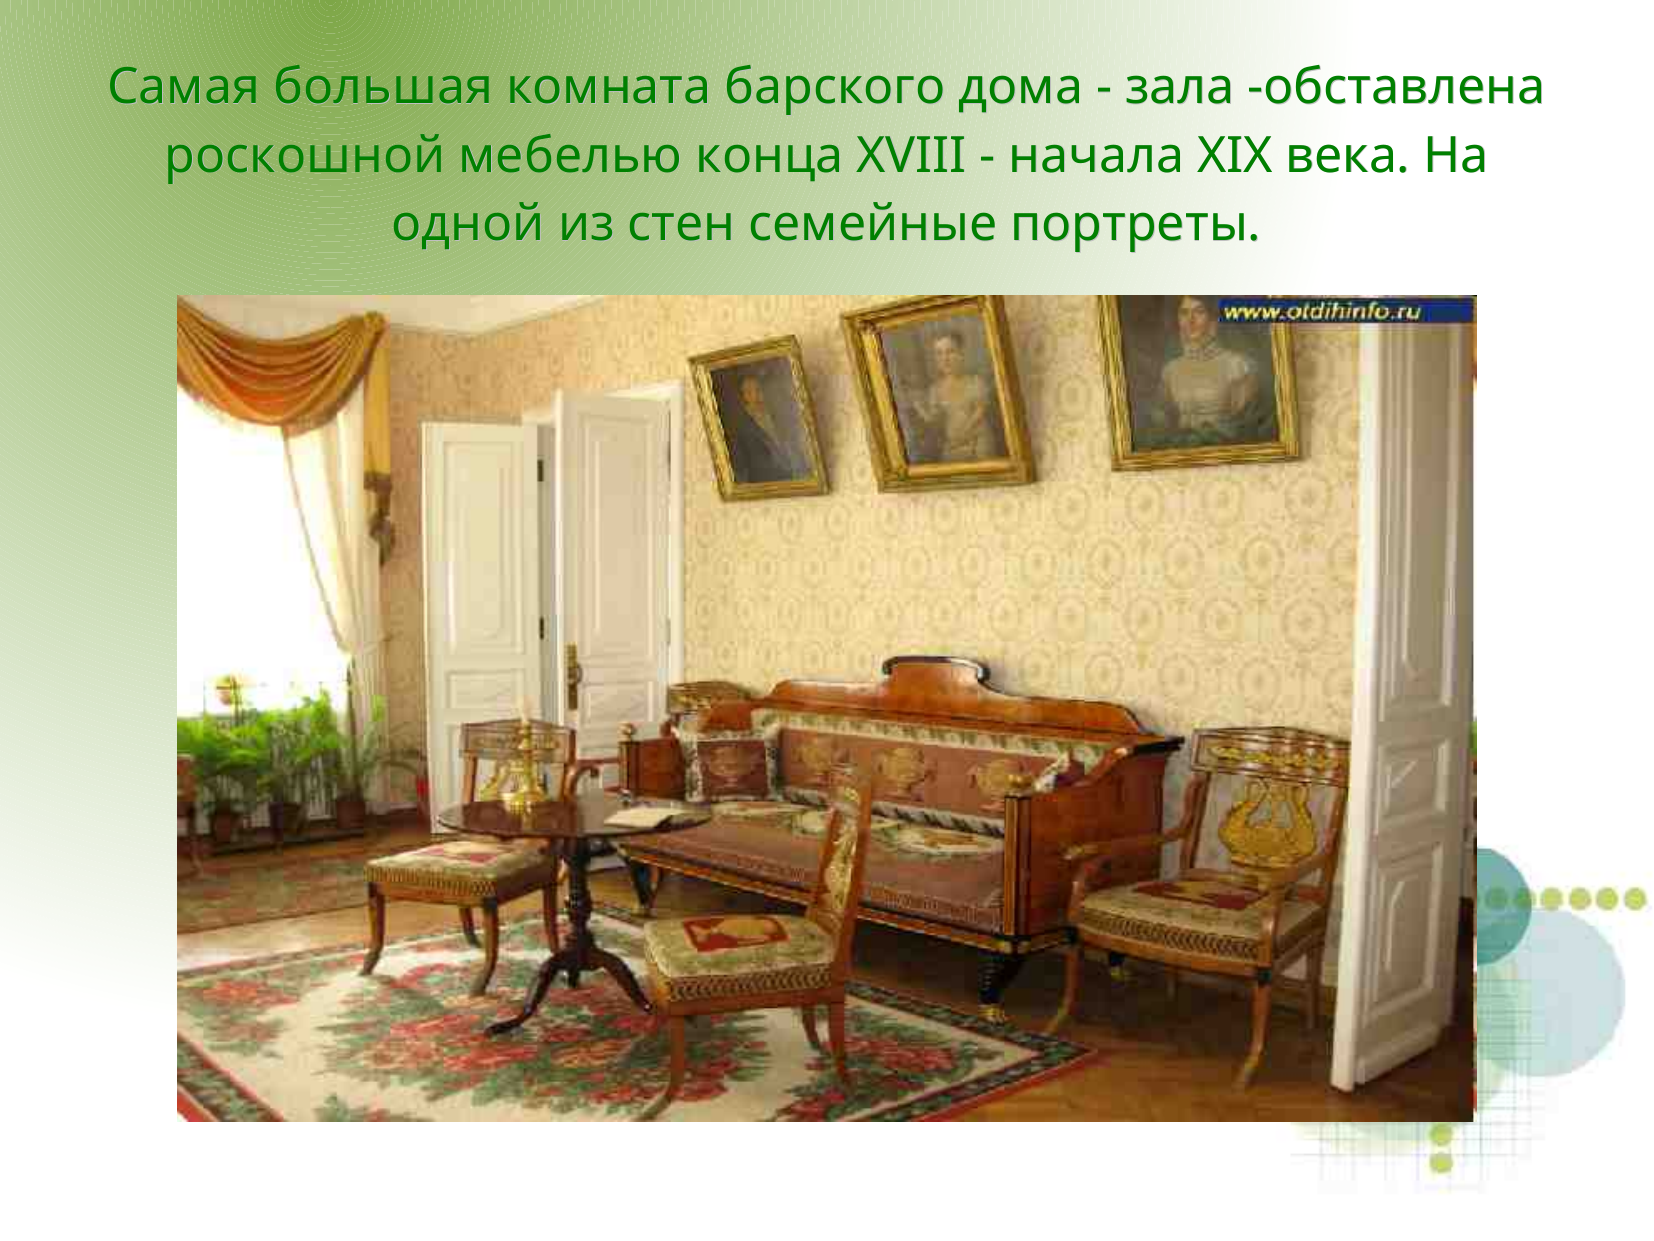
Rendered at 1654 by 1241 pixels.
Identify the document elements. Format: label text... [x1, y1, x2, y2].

title Самая большая комната барского дома - зала -обставлена роскошной мебелью конца ХVIII - начала ХIХ века. На одной из стен семейные портреты. [82, 56, 1571, 250]
picture [177, 295, 1654, 1211]
